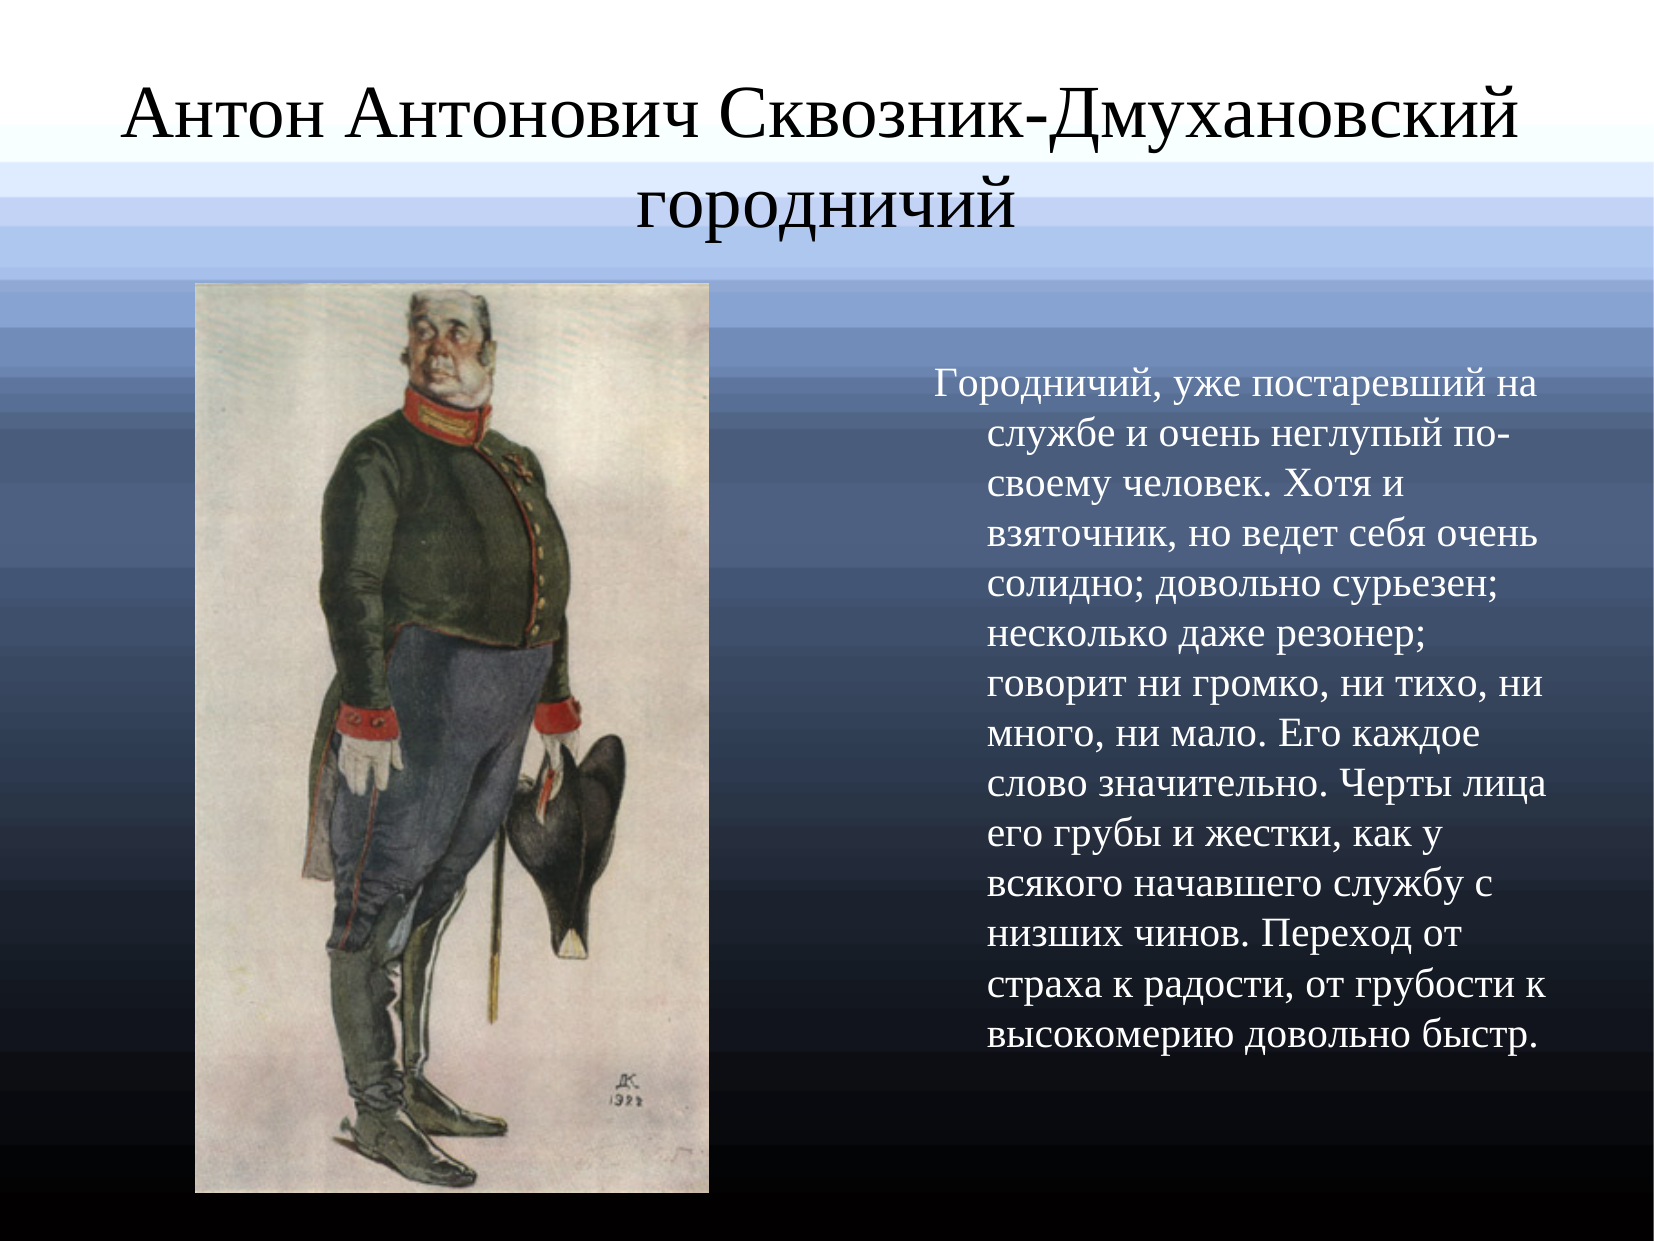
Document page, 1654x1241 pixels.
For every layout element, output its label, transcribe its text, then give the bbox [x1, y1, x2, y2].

list Городничий, уже постаревший на службе и очень неглупый по-своему человек. Хотя и взяточник, но ведет себя очень солидно; довольно сурьезен; несколько даже резонер; говорит ни громко, ни тихо, ни много, ни мало. Его каждое слово значительно. Черты лица его грубы и жестки, как у всякого начавшего службу с низших чинов. Переход от страха к радости, от грубости к высокомерию довольно быстр. [845, 354, 1572, 1074]
picture [195, 283, 709, 1193]
title Антон Антонович Сквозник-Дмухановский городничий [82, 49, 1571, 257]
